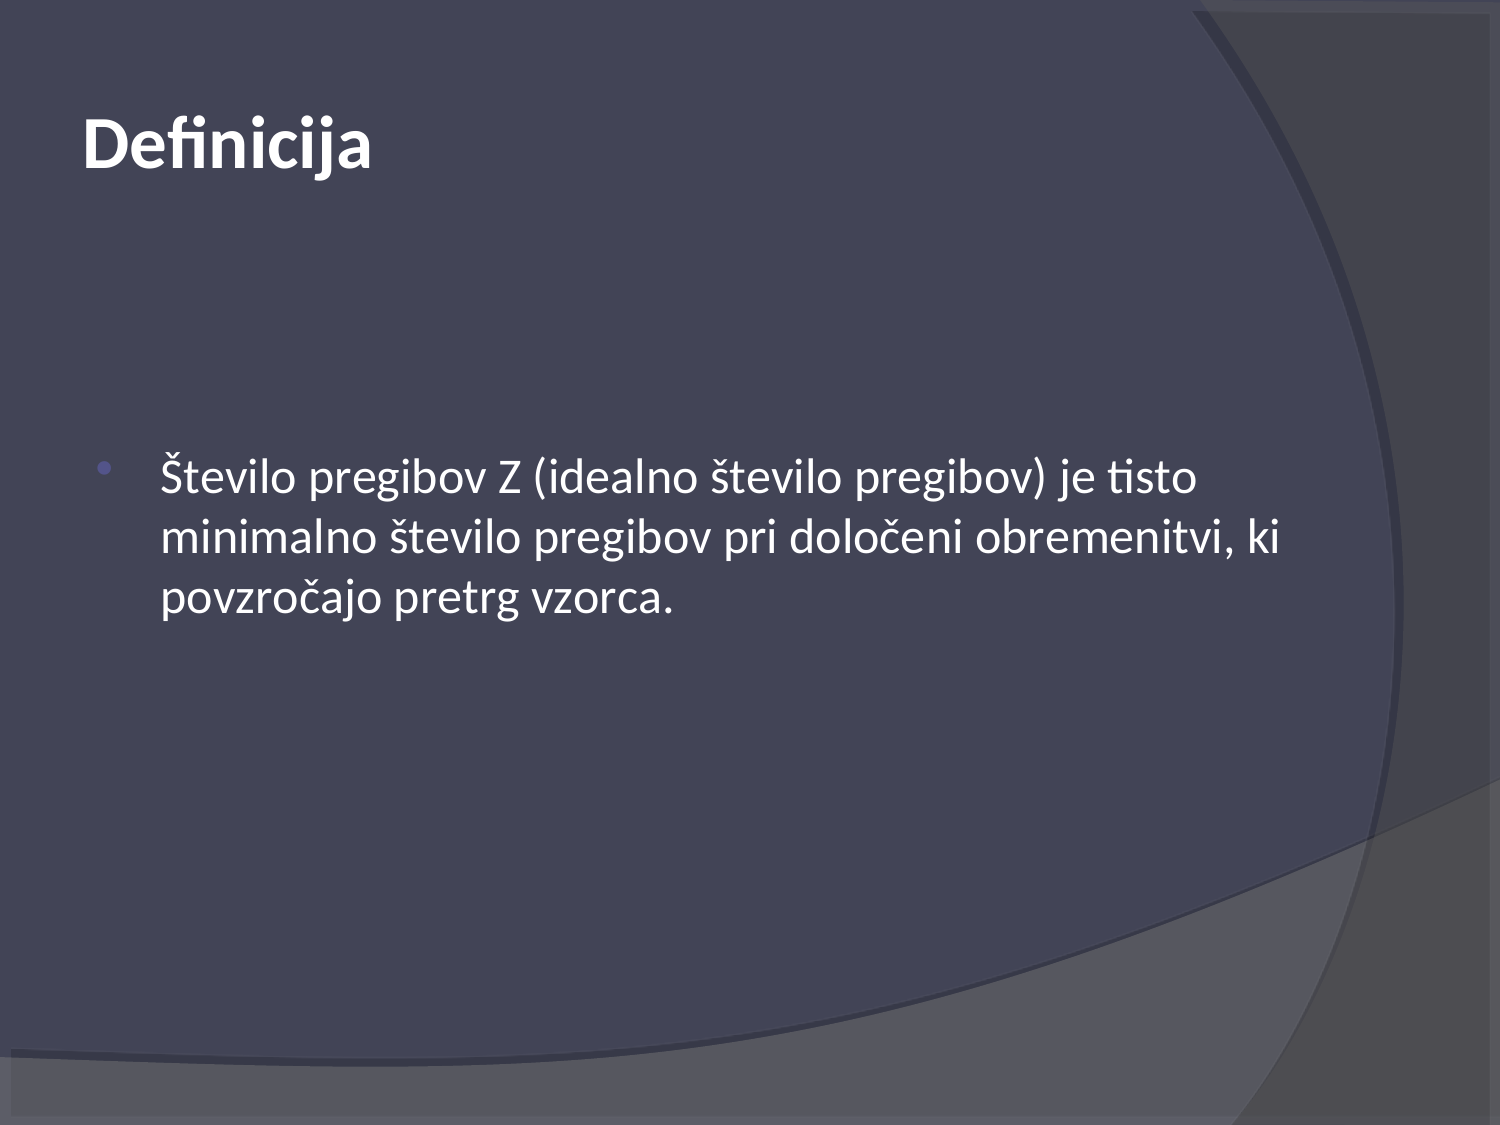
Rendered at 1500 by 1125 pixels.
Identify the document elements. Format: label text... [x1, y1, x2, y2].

title Definicija [74, 45, 1300, 233]
list Število pregibov Z (idealno število pregibov) je tisto minimalno število pregibov pri določeni obremenitvi, ki povzročajo pretrg vzorca. [76, 290, 1427, 966]
